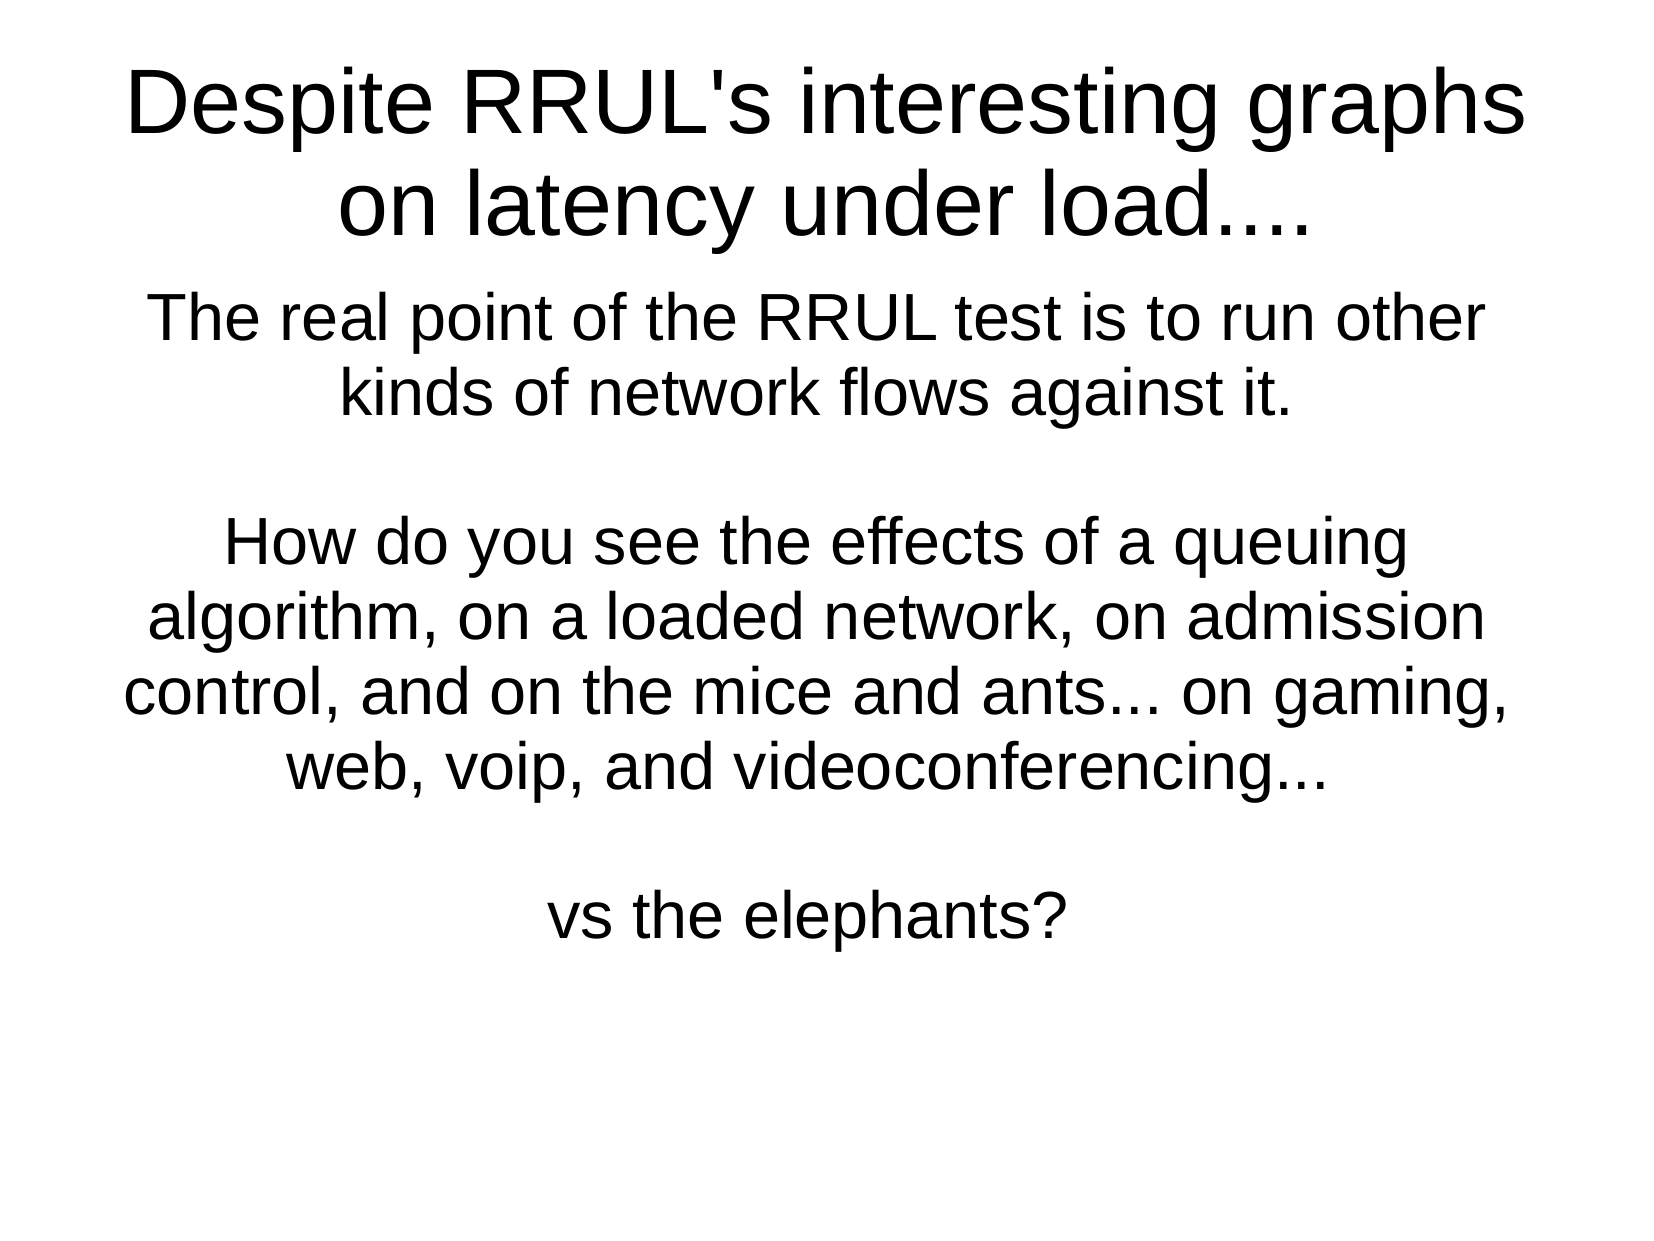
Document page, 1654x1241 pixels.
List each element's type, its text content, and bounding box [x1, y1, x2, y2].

title Despite RRUL's interesting graphs on latency under load.... [82, 49, 1571, 257]
subtitle The real point of the RRUL test is to run other kinds of network flows against it. How do you see the effects of a queuing algorithm, on a loaded network, on admission control, and on the mice and ants... on gaming, web, voip, and videoconferencing... vs the elephants? [90, 281, 1546, 1176]
